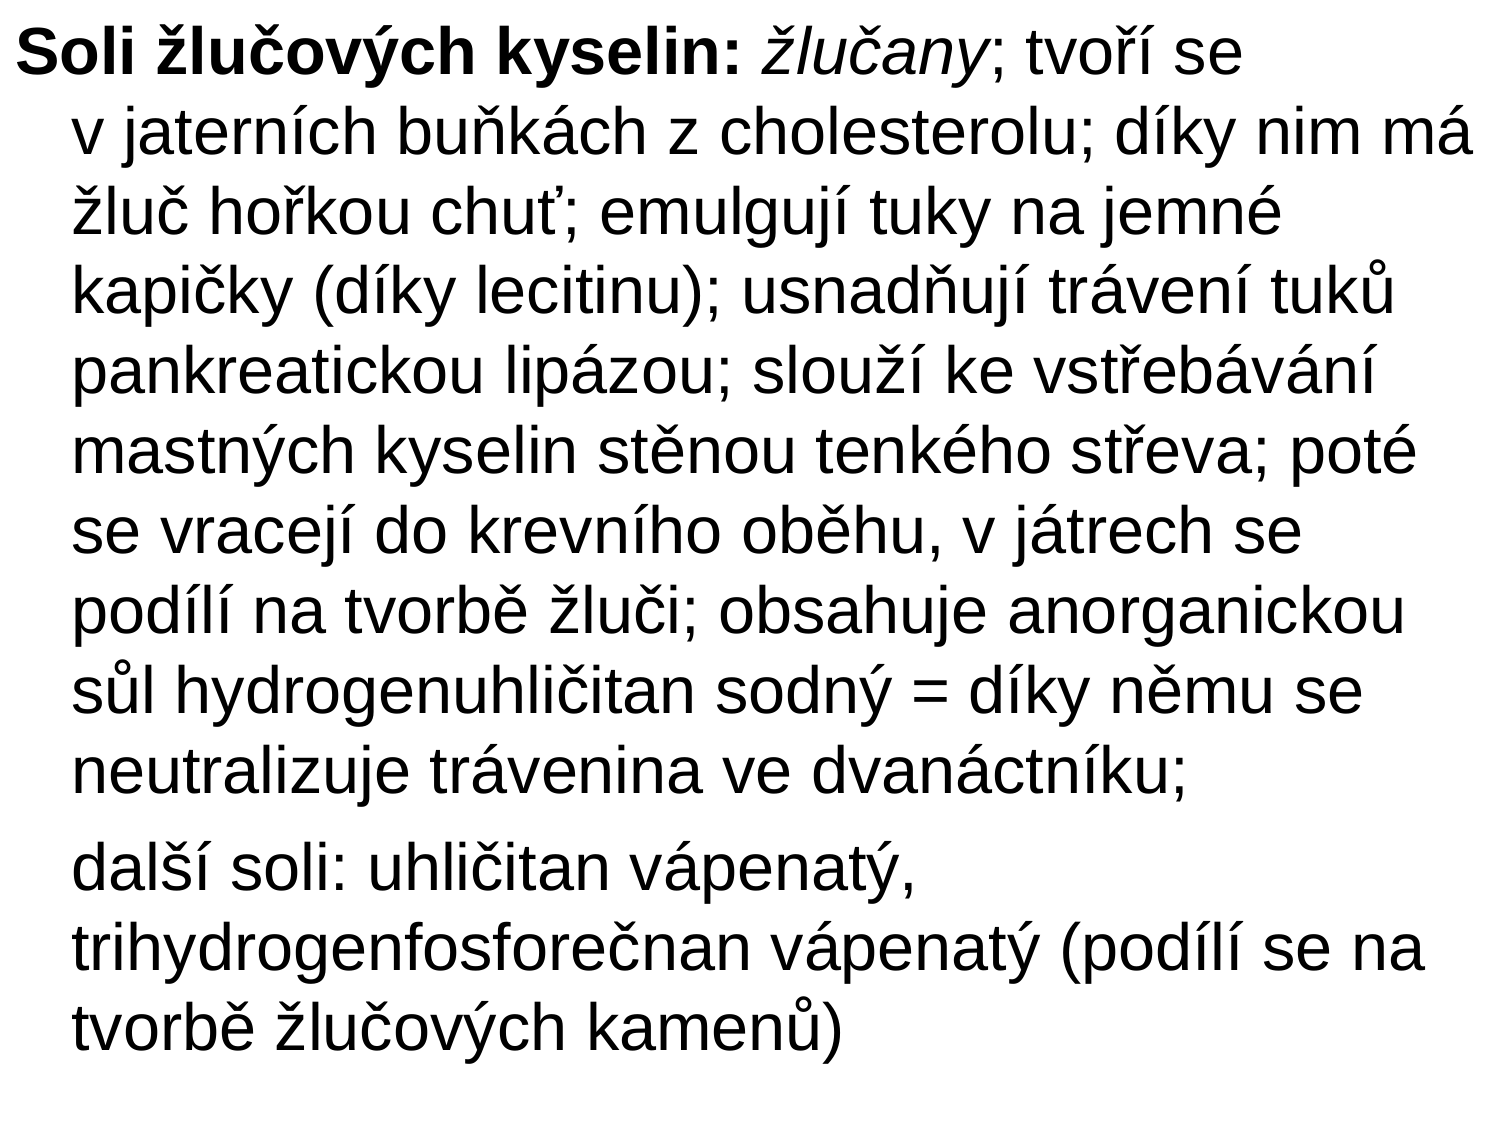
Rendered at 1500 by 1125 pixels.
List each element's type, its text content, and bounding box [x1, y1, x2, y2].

list Soli žlučových kyselin: žlučany; tvoří se v jaterních buňkách z cholesterolu; díky nim má žluč hořkou chuť; emulgují tuky na jemné kapičky (díky lecitinu); usnadňují trávení tuků pankreatickou lipázou; slouží ke vstřebávání mastných kyselin stěnou tenkého střeva; poté se vracejí do krevního oběhu, v játrech se podílí na tvorbě žluči; obsahuje anorganickou sůl hydrogenuhličitan sodný = díky němu se neutralizuje trávenina ve dvanáctníku; další soli: uhličitan vápenatý, trihydrogenfosforečnan vápenatý (podílí se na tvorbě žlučových kamenů) [0, 0, 1500, 1072]
